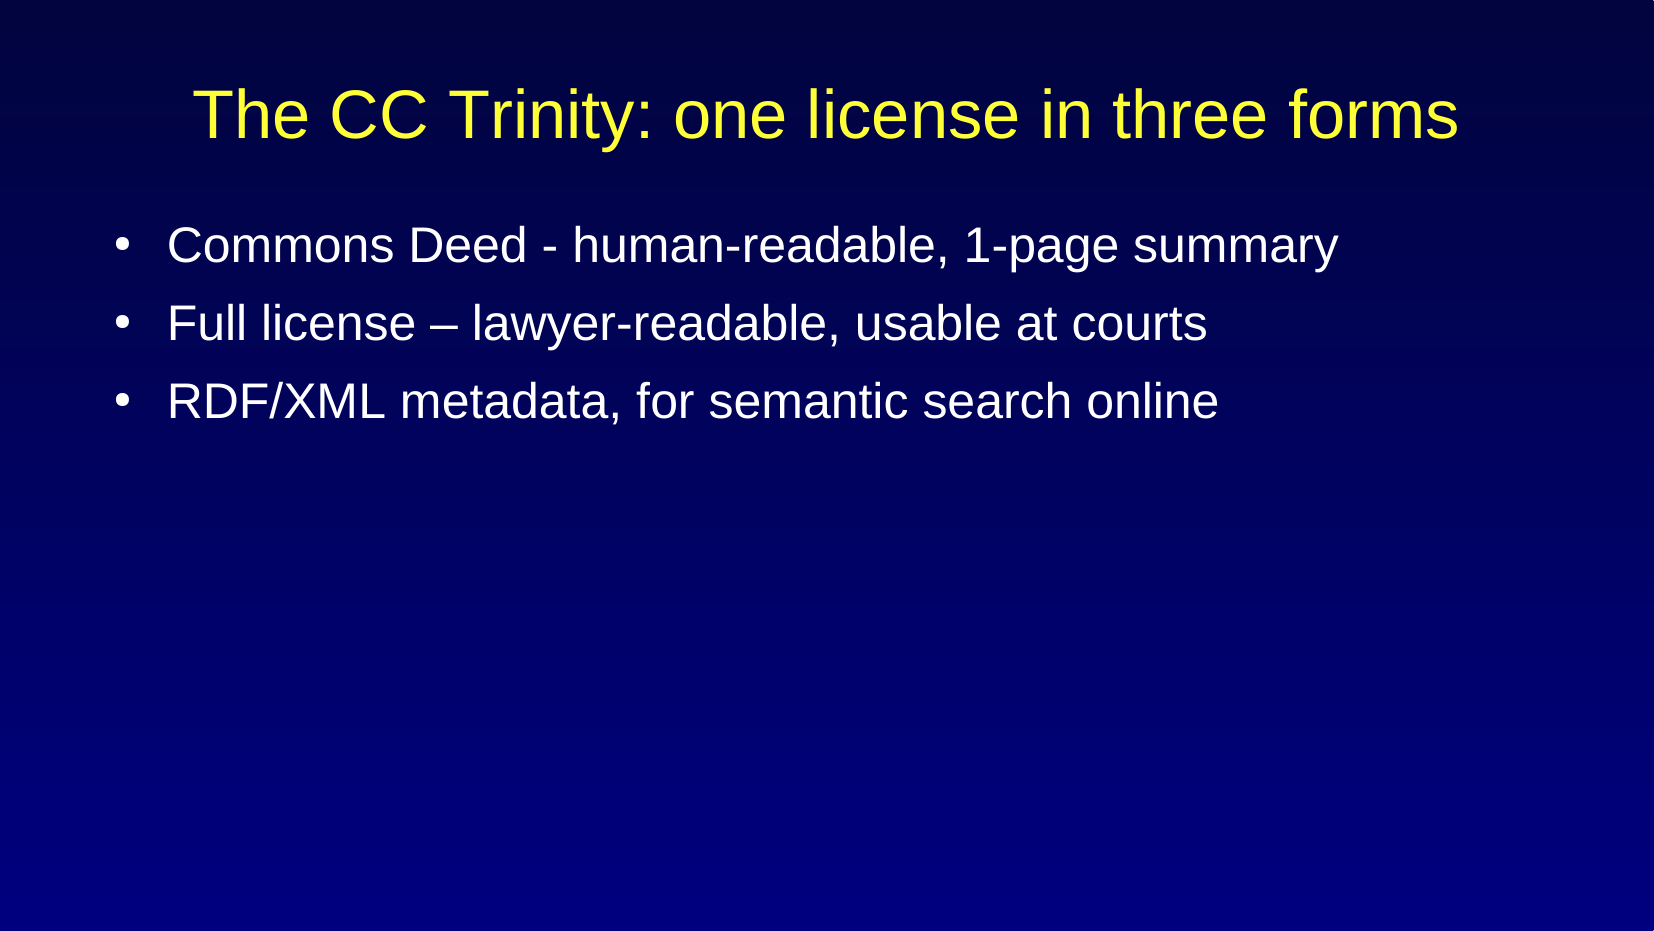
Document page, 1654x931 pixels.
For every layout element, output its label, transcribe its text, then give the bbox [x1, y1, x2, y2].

title The CC Trinity: one license in three forms [82, 37, 1571, 193]
list Commons Deed - human-readable, 1-page summary Full license – lawyer-readable, usable at courts RDF/XML metadata, for semantic search online [82, 217, 1571, 758]
